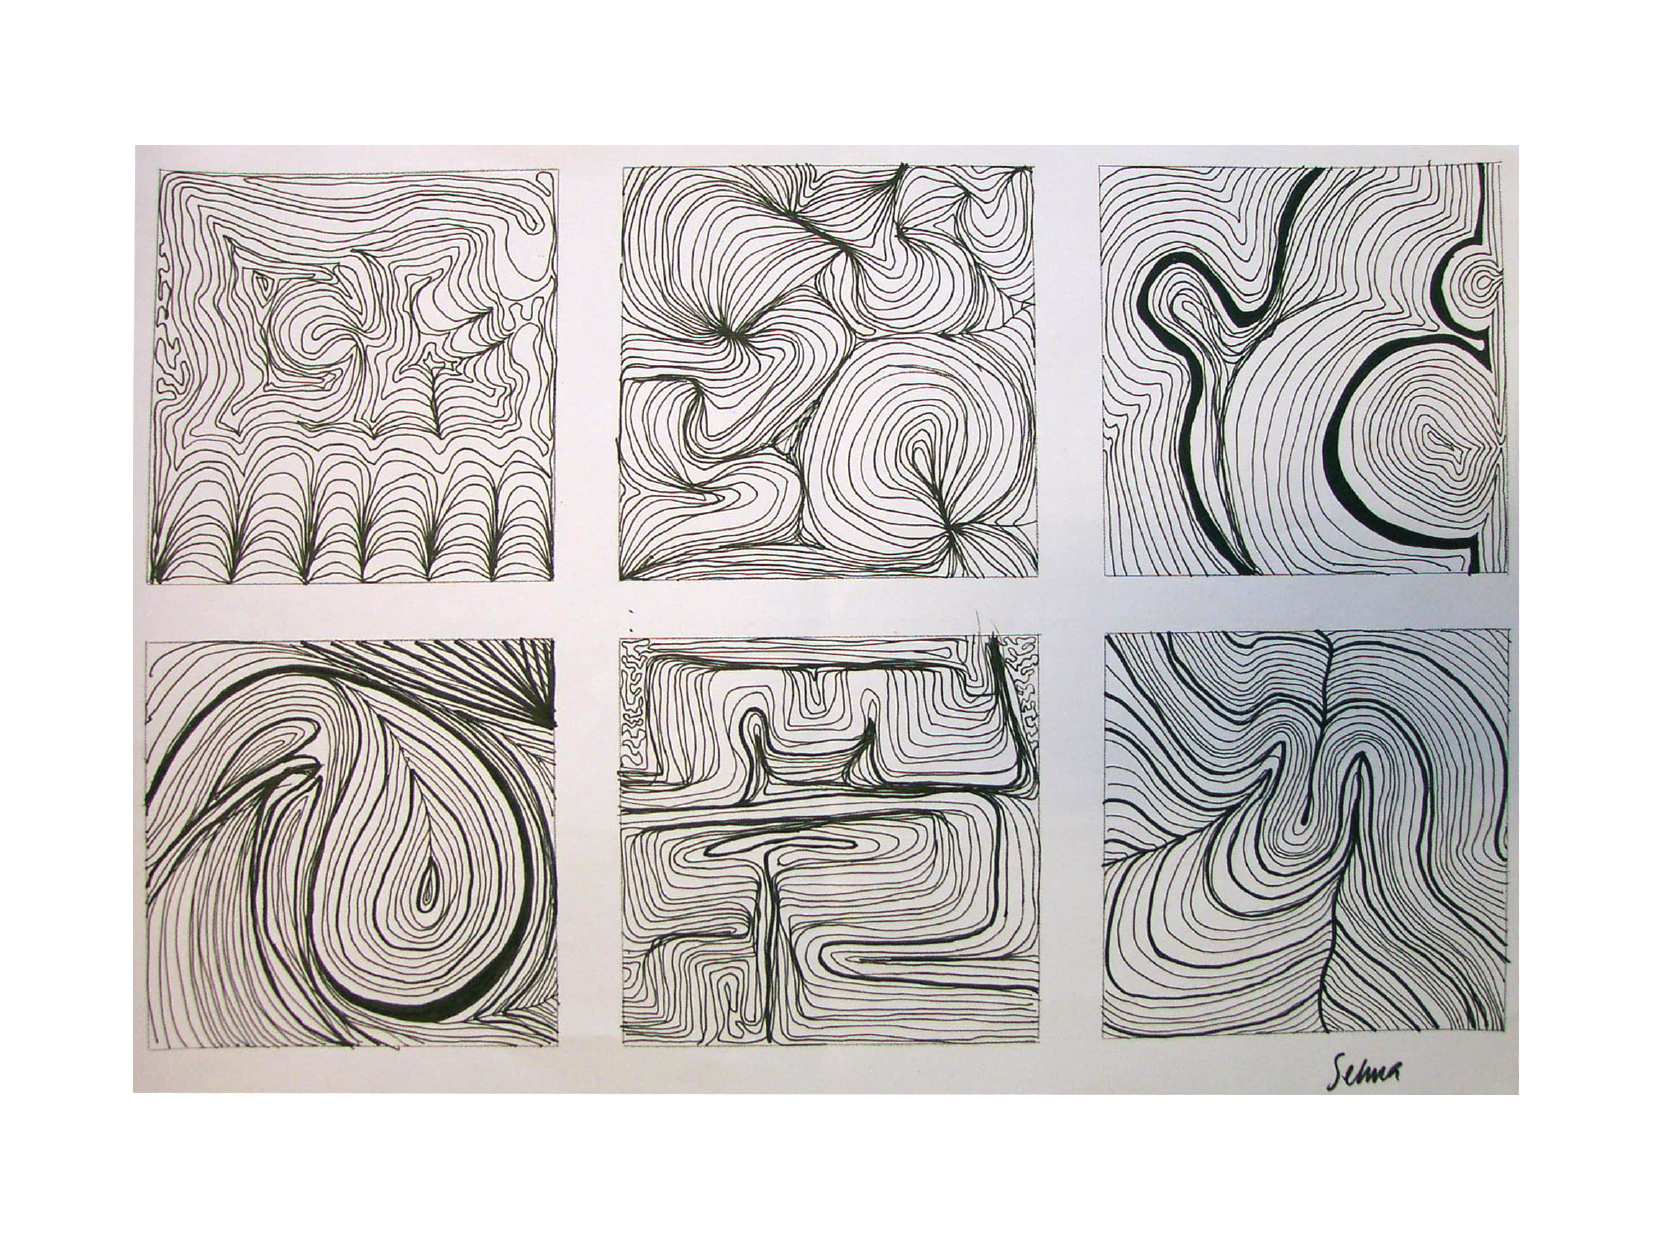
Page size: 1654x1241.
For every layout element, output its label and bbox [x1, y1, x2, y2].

picture [133, 145, 1520, 1095]
